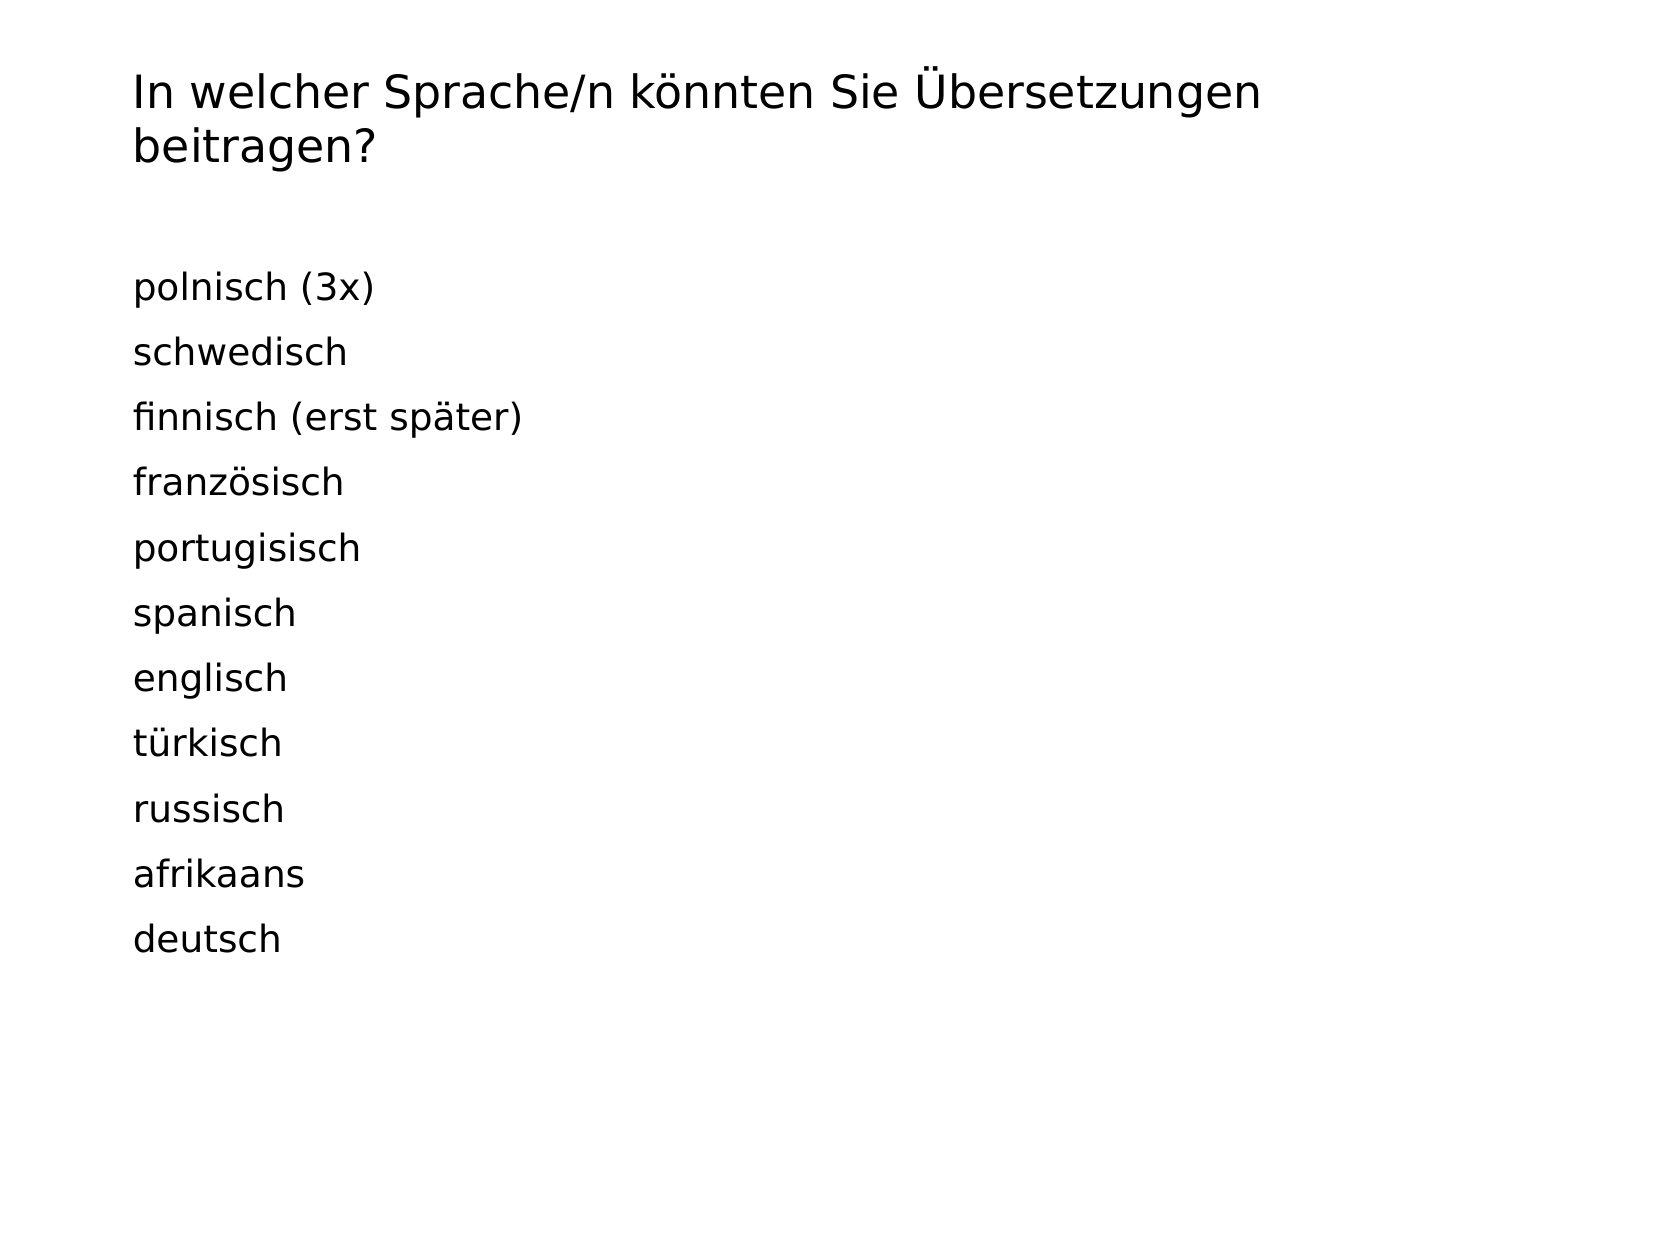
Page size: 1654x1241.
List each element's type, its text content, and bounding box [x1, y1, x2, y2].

text_box polnisch (3x) schwedisch finnisch (erst später) französisch portugisisch spanisch englisch türkisch russisch afrikaans deutsch [118, 236, 827, 948]
text_box In welcher Sprache/n könnten Sie Übersetzungen beitragen? [118, 59, 1506, 181]
